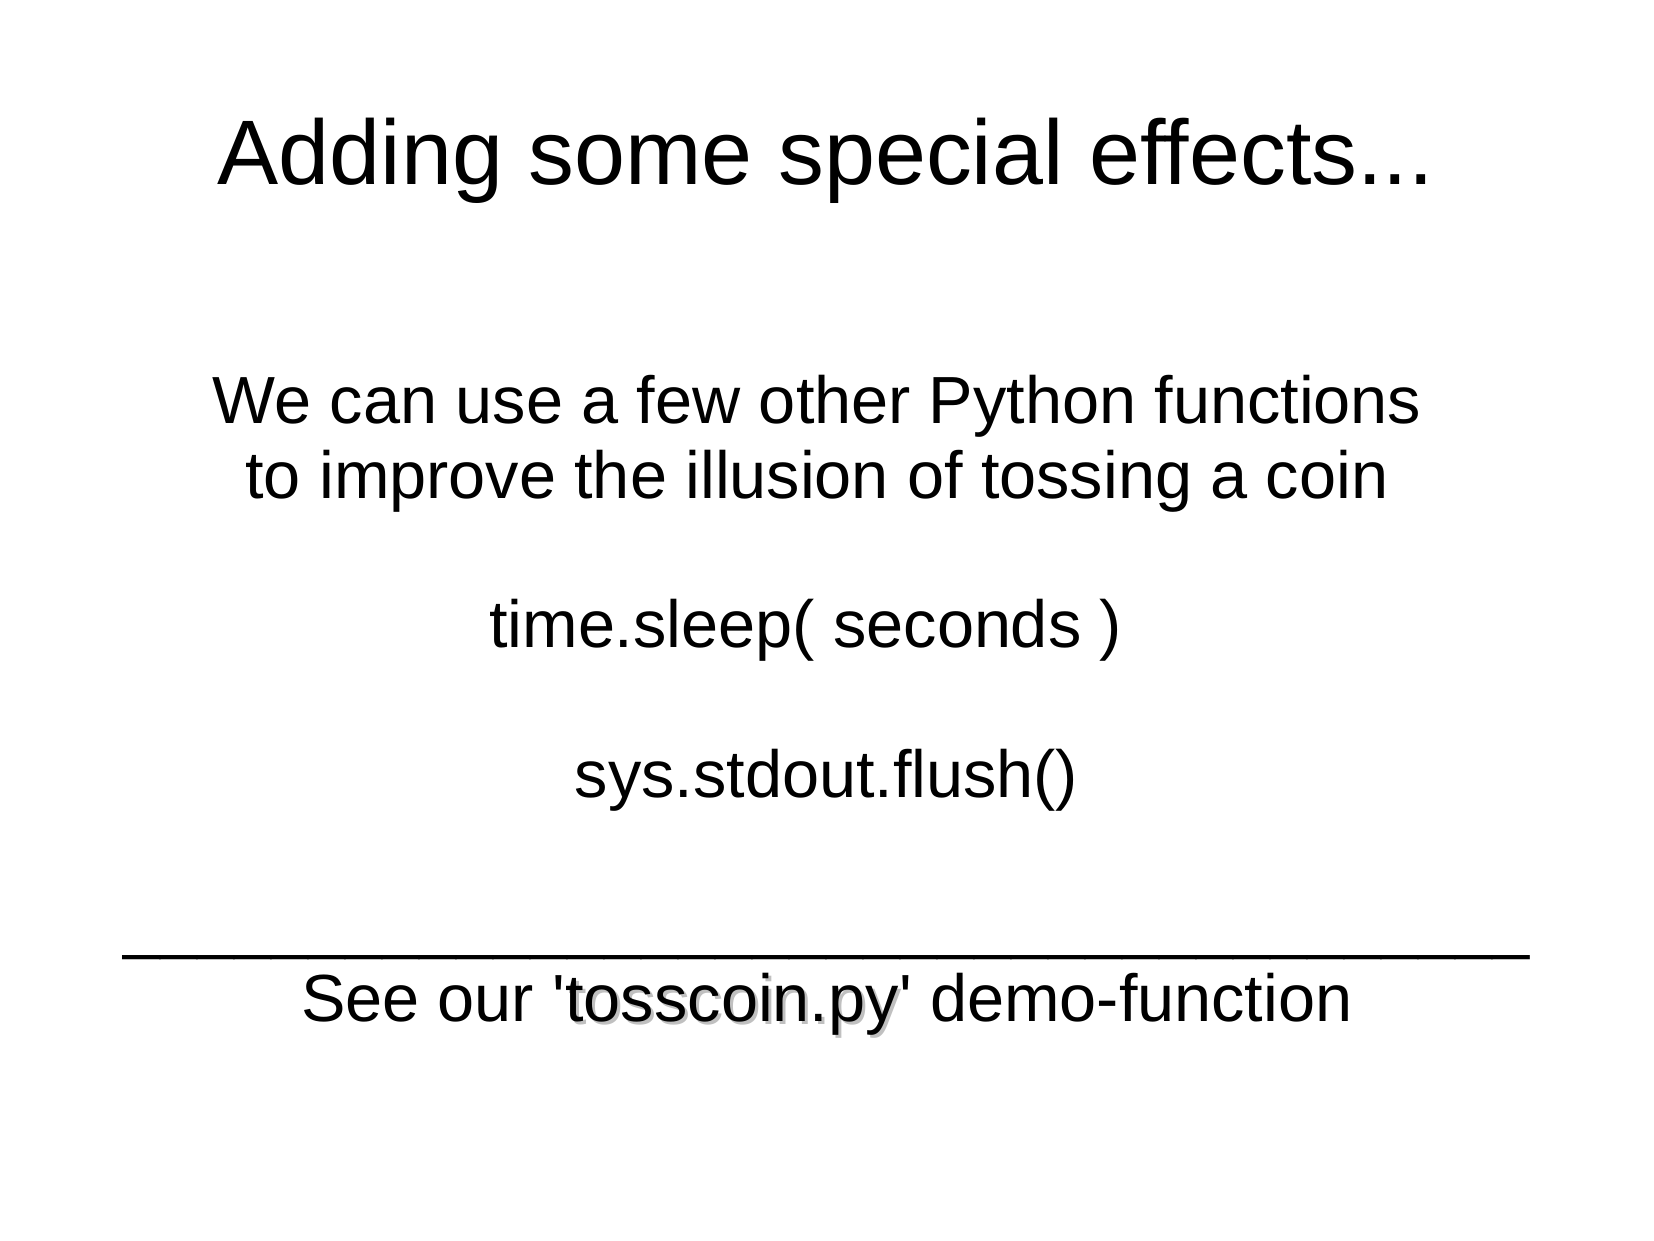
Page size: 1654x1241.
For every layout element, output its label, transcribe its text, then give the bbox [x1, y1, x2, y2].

title Adding some special effects... [82, 56, 1571, 250]
subtitle We can use a few other Python functions to improve the illusion of tossing a coin time.sleep( seconds ) sys.stdout.flush() ______________________________________ See our 'tosscoin.py' demo-function [82, 297, 1571, 1102]
